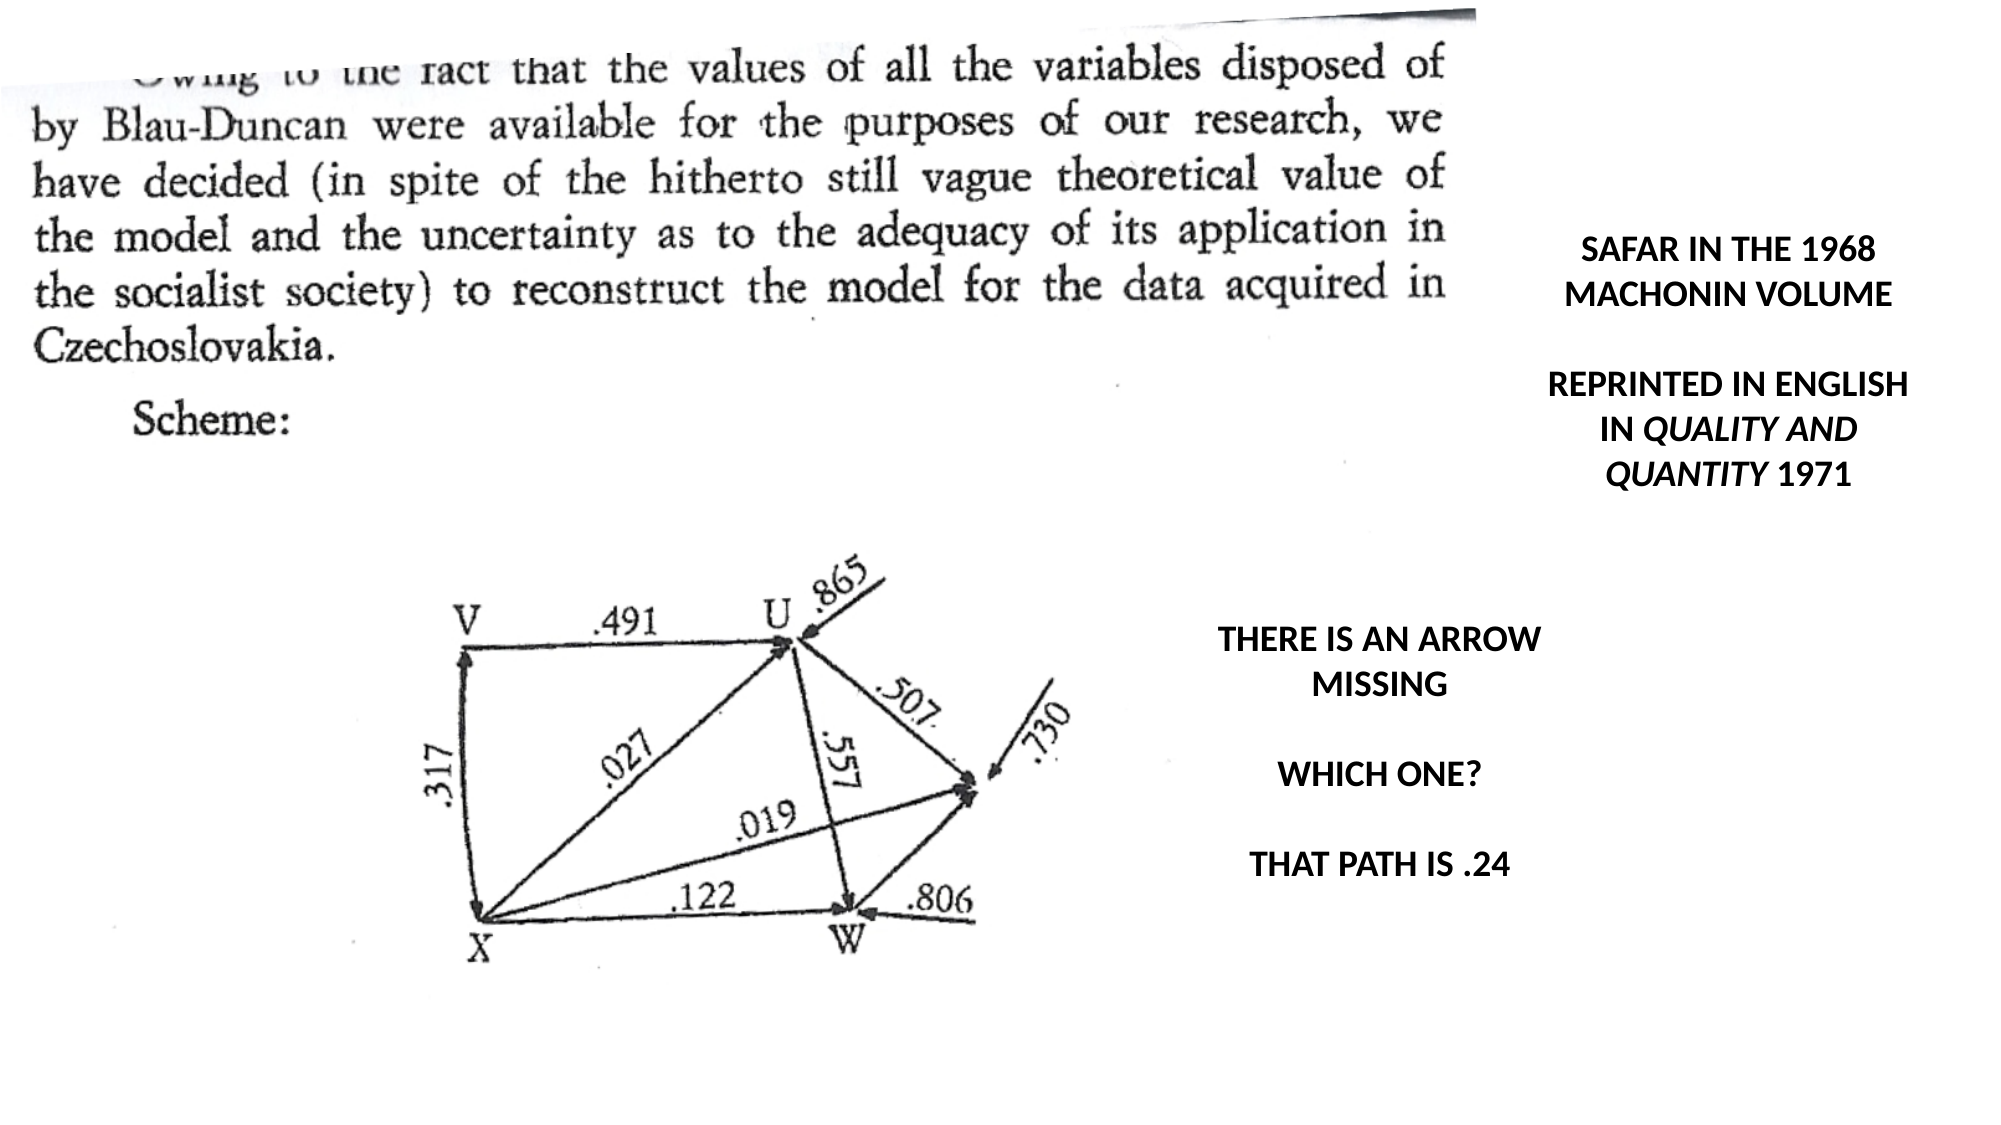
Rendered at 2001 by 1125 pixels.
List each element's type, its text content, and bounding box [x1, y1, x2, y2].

text_box SAFAR IN THE 1968 MACHONIN VOLUME REPRINTED IN ENGLISH IN QUALITY AND QUANTITY 1971 [1531, 216, 1926, 504]
text_box THERE IS AN ARROW MISSING WHICH ONE? THAT PATH IS .24 [1189, 606, 1571, 940]
picture [0, 7, 1518, 1018]
